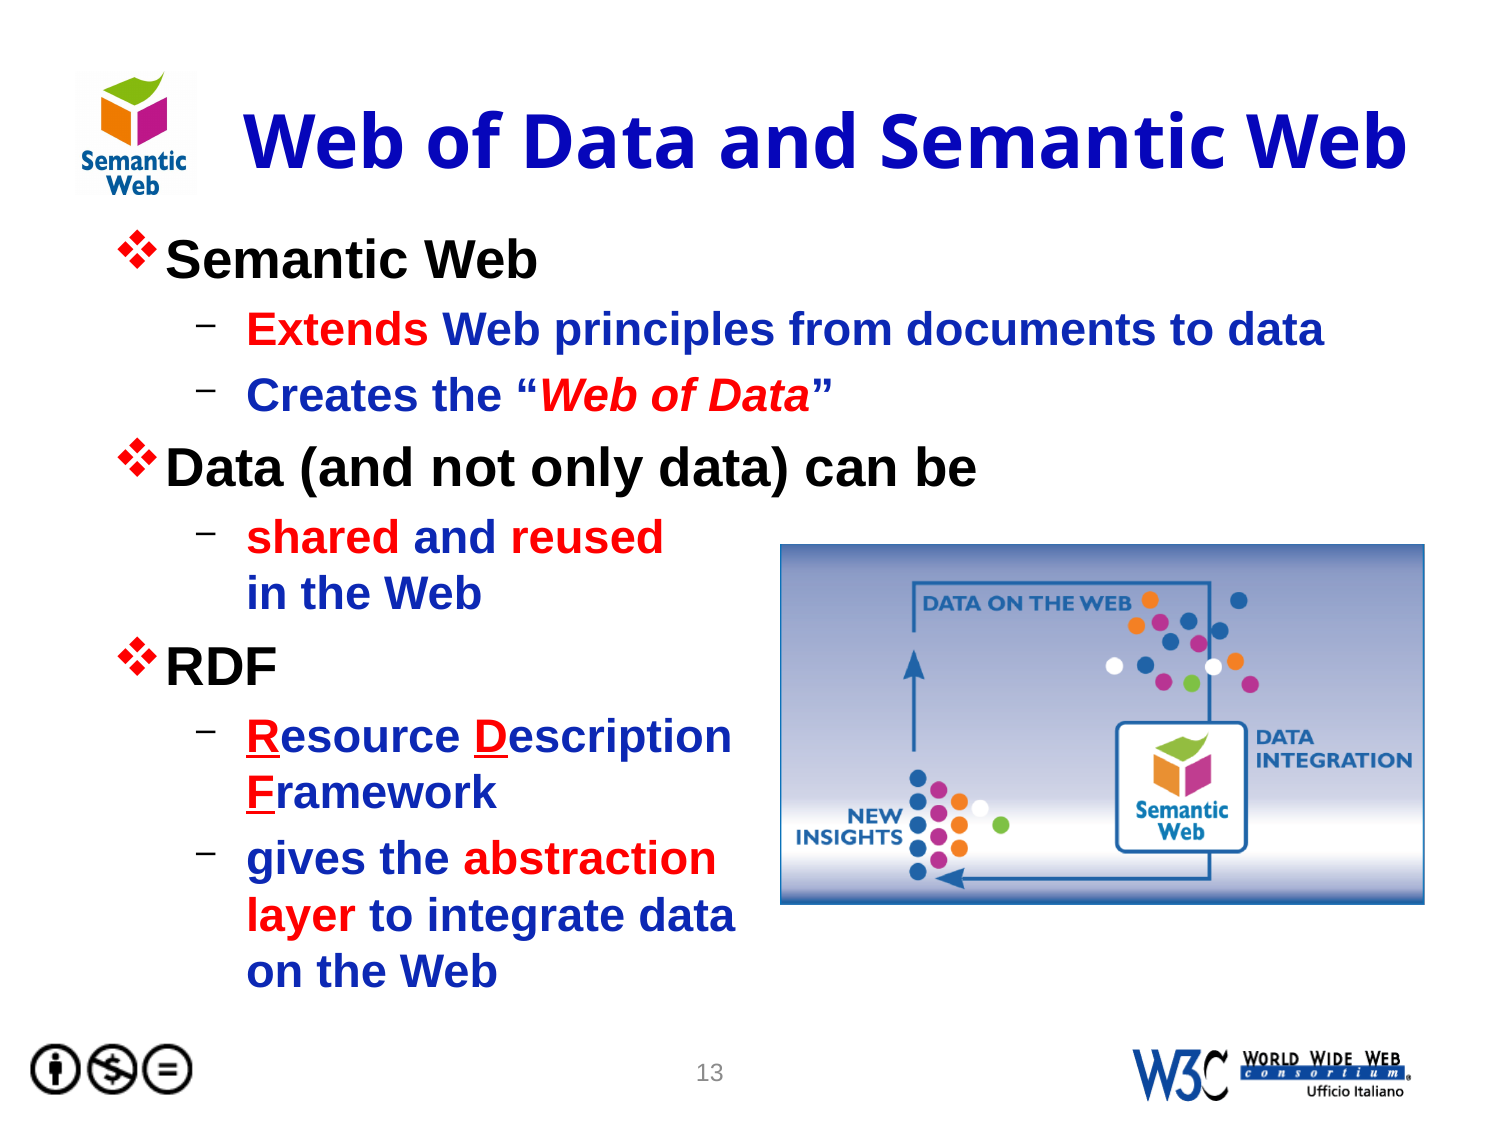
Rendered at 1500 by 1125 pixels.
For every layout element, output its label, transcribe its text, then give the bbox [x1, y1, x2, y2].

picture [1132, 1049, 1412, 1102]
picture [15, 1022, 205, 1106]
picture [75, 71, 197, 195]
list Semantic Web Extends Web principles from documents to data Creates the “Web of Data” Data (and not only data) can be shared and reused in the Web RDF Resource Description Framework gives the abstraction layer to integrate data on the Web [97, 216, 1453, 1005]
picture [780, 544, 1425, 905]
slide_number <number> [680, 1041, 761, 1102]
title Web of Data and Semantic Web [75, 45, 1425, 233]
